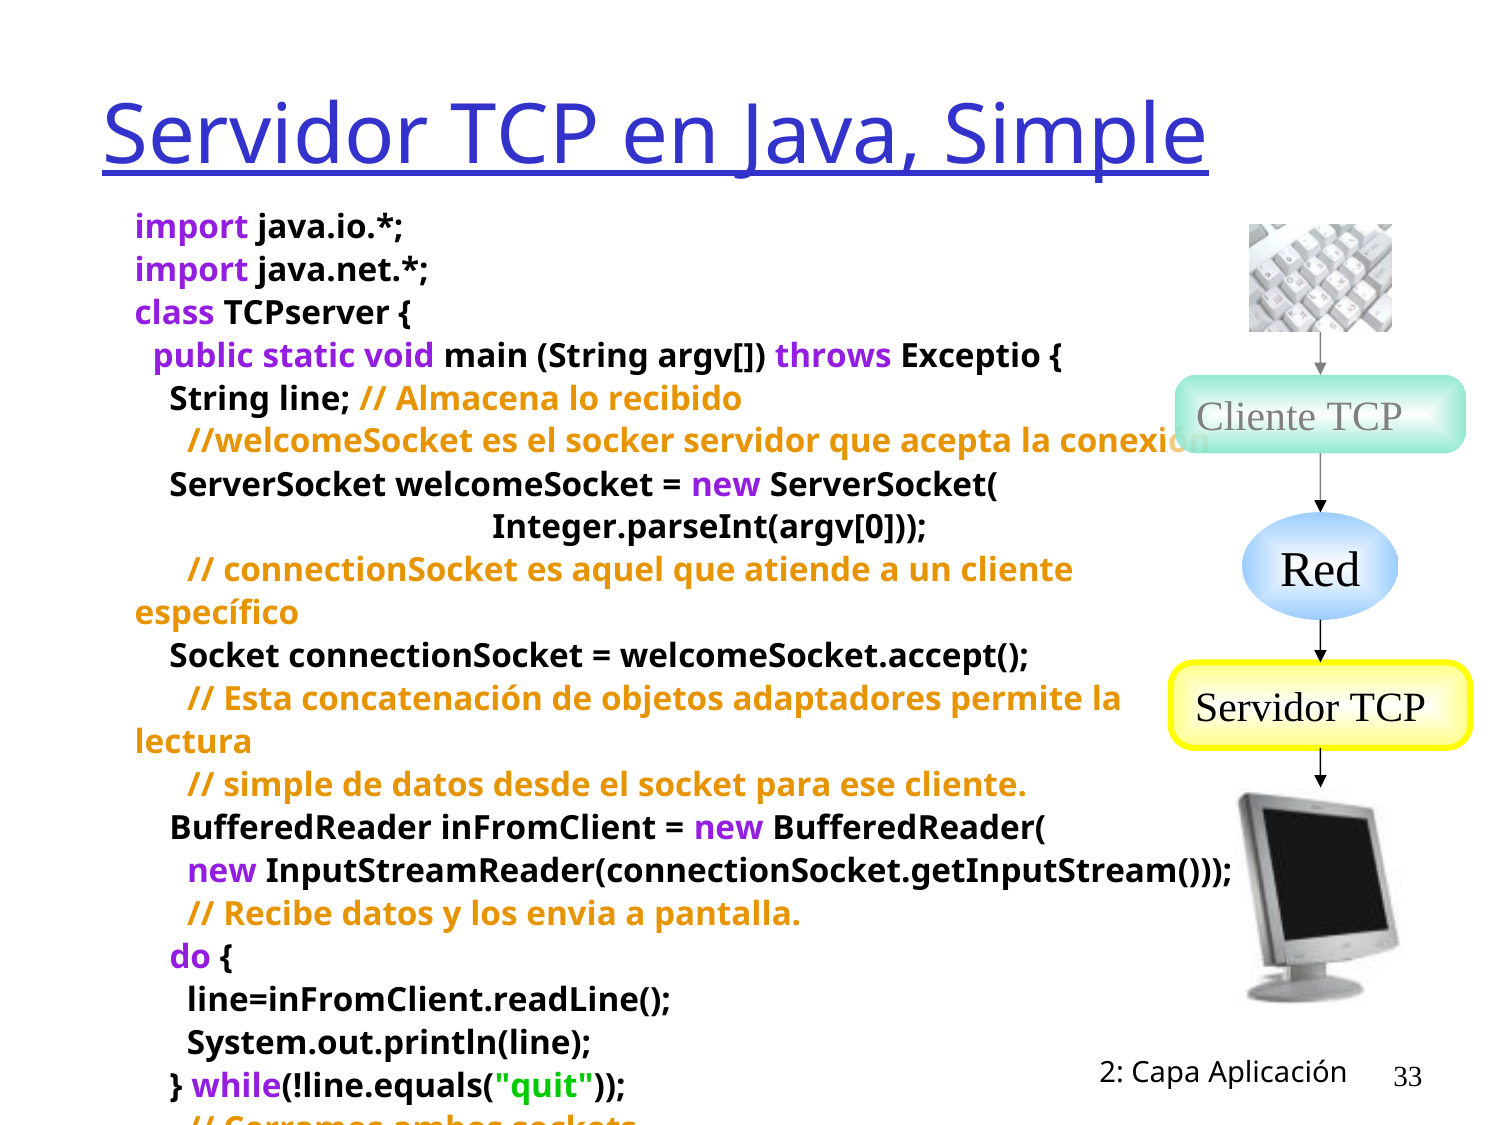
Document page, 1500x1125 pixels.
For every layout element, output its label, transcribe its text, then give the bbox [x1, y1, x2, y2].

text_box Servidor TCP [1170, 662, 1471, 748]
text_box [1162, 212, 1476, 501]
title Servidor TCP en Java, Simple [87, 37, 1363, 212]
picture [1235, 787, 1406, 1009]
list import java.io.*; import java.net.*; class TCPserver { public static void main (String argv[]) throws Exceptio { String line; // Almacena lo recibido //welcomeSocket es el socker servidor que acepta la conexión ServerSocket welcomeSocket = new ServerSocket( Integer.parseInt(argv[0])); // connectionSocket es aquel que atiende a un cliente específico Socket connectionSocket = welcomeSocket.accept(); // Esta concatenación de objetos adaptadores permite la lectura // simple de datos desde el socket para ese cliente. BufferedReader inFromClient = new BufferedReader( new InputStreamReader(connectionSocket.getInputStream())); // Recibe datos y los envia a pantalla. do { line=inFromClient.readLine(); System.out.println(line); } while(!line.equals("quit")); // Cerramos ambos sockets connectionSocket.close(); welcomeSocket.close(); } } [64, 196, 1253, 1125]
text_box Red [1242, 512, 1399, 620]
